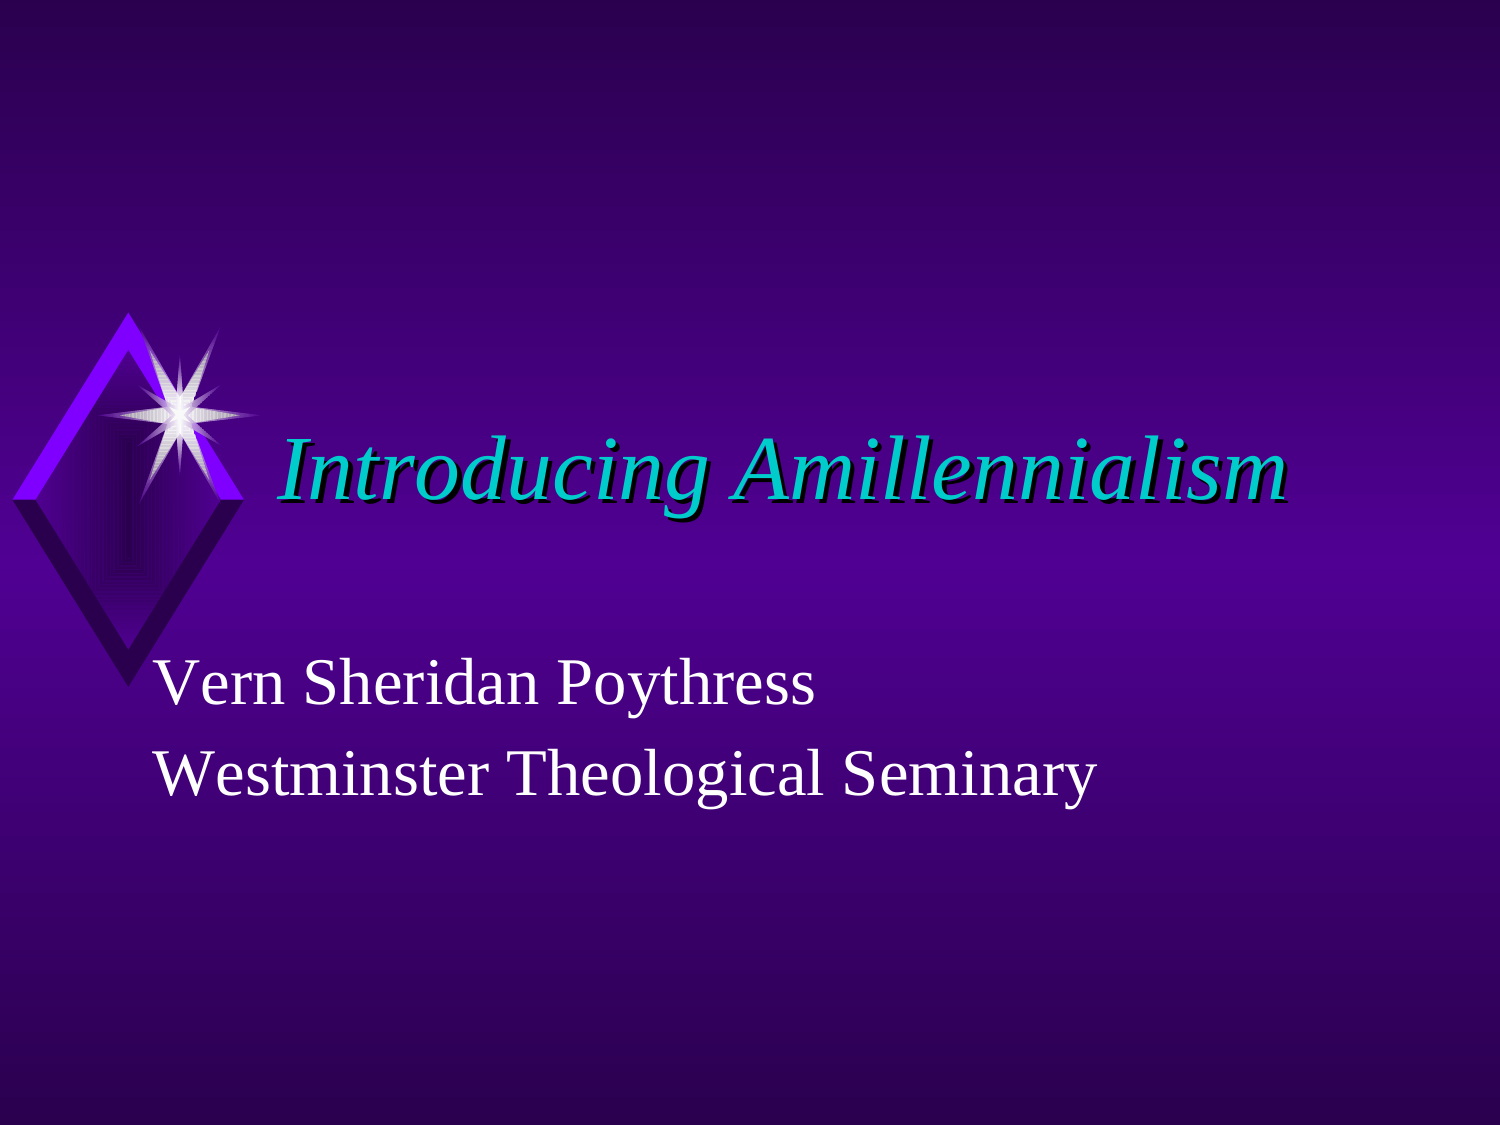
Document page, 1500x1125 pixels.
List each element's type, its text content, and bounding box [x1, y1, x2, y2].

title Introducing Amillennialism [262, 374, 1500, 563]
subtitle Vern Sheridan Poythress Westminster Theological Seminary [137, 637, 1400, 926]
